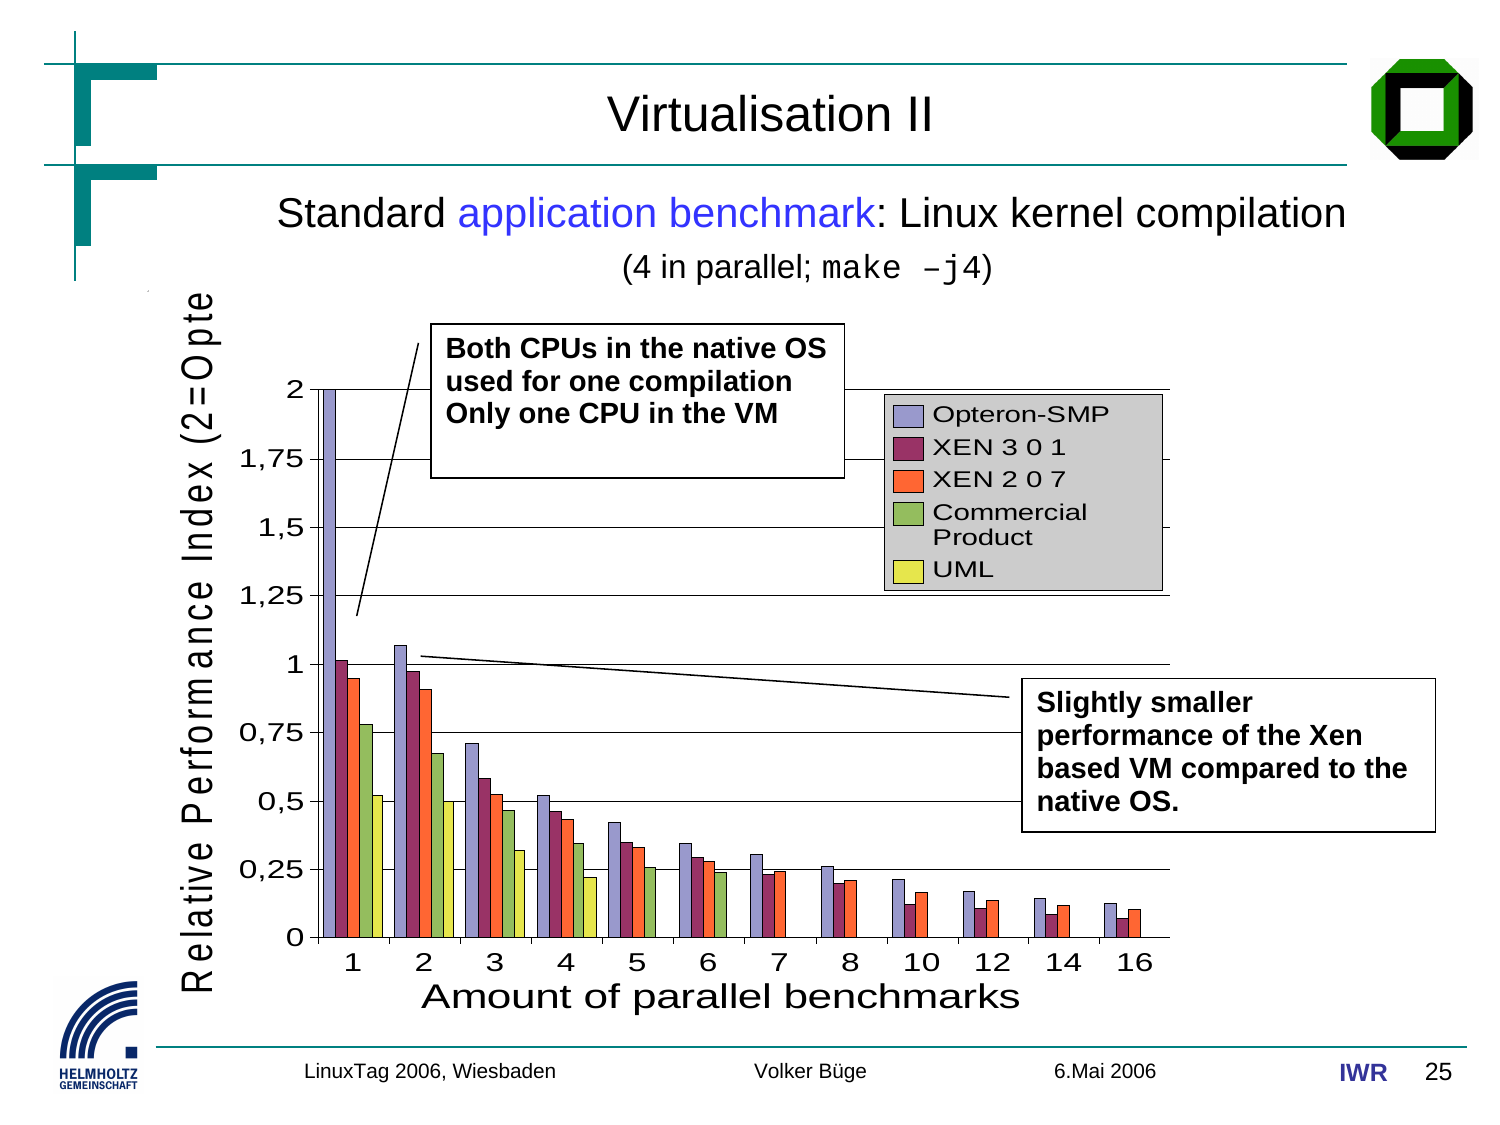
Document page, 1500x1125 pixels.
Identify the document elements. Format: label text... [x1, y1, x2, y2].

picture [1370, 58, 1479, 160]
text_box Both CPUs in the native OS used for one compilation Only one CPU in the VM [431, 324, 845, 478]
text_box Standard application benchmark: Linux kernel compilation (4 in parallel; make –j4) [123, 184, 1500, 362]
title Virtualisation II [194, 53, 1347, 165]
picture [147, 290, 1436, 1039]
text_box Slightly smaller performance of the Xen based VM compared to the native OS. [1022, 679, 1435, 832]
